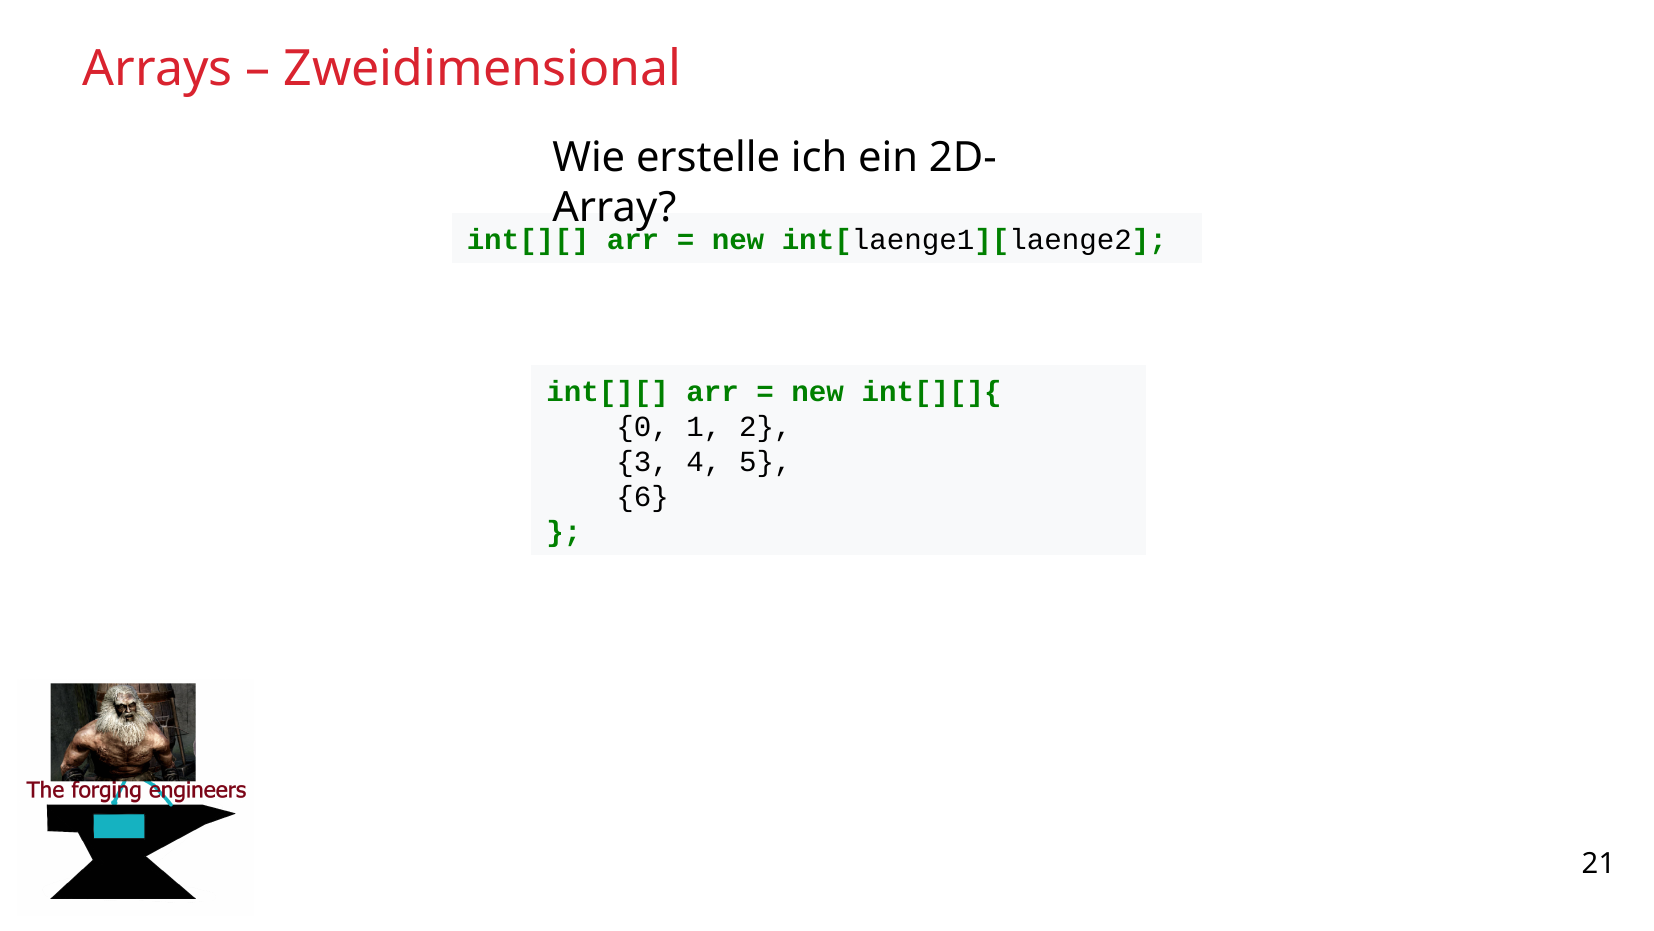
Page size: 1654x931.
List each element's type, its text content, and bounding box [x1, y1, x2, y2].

text_box int[][] arr = new int[laenge1][laenge2]; [452, 213, 1202, 263]
title Arrays – Zweidimensional [82, 37, 1571, 95]
text_box int[][] arr = new int[][]{ {0, 1, 2}, {3, 4, 5}, {6} }; [531, 365, 1146, 555]
text_box Wie erstelle ich ein 2D-Array? [552, 129, 1102, 178]
picture [17, 679, 254, 916]
